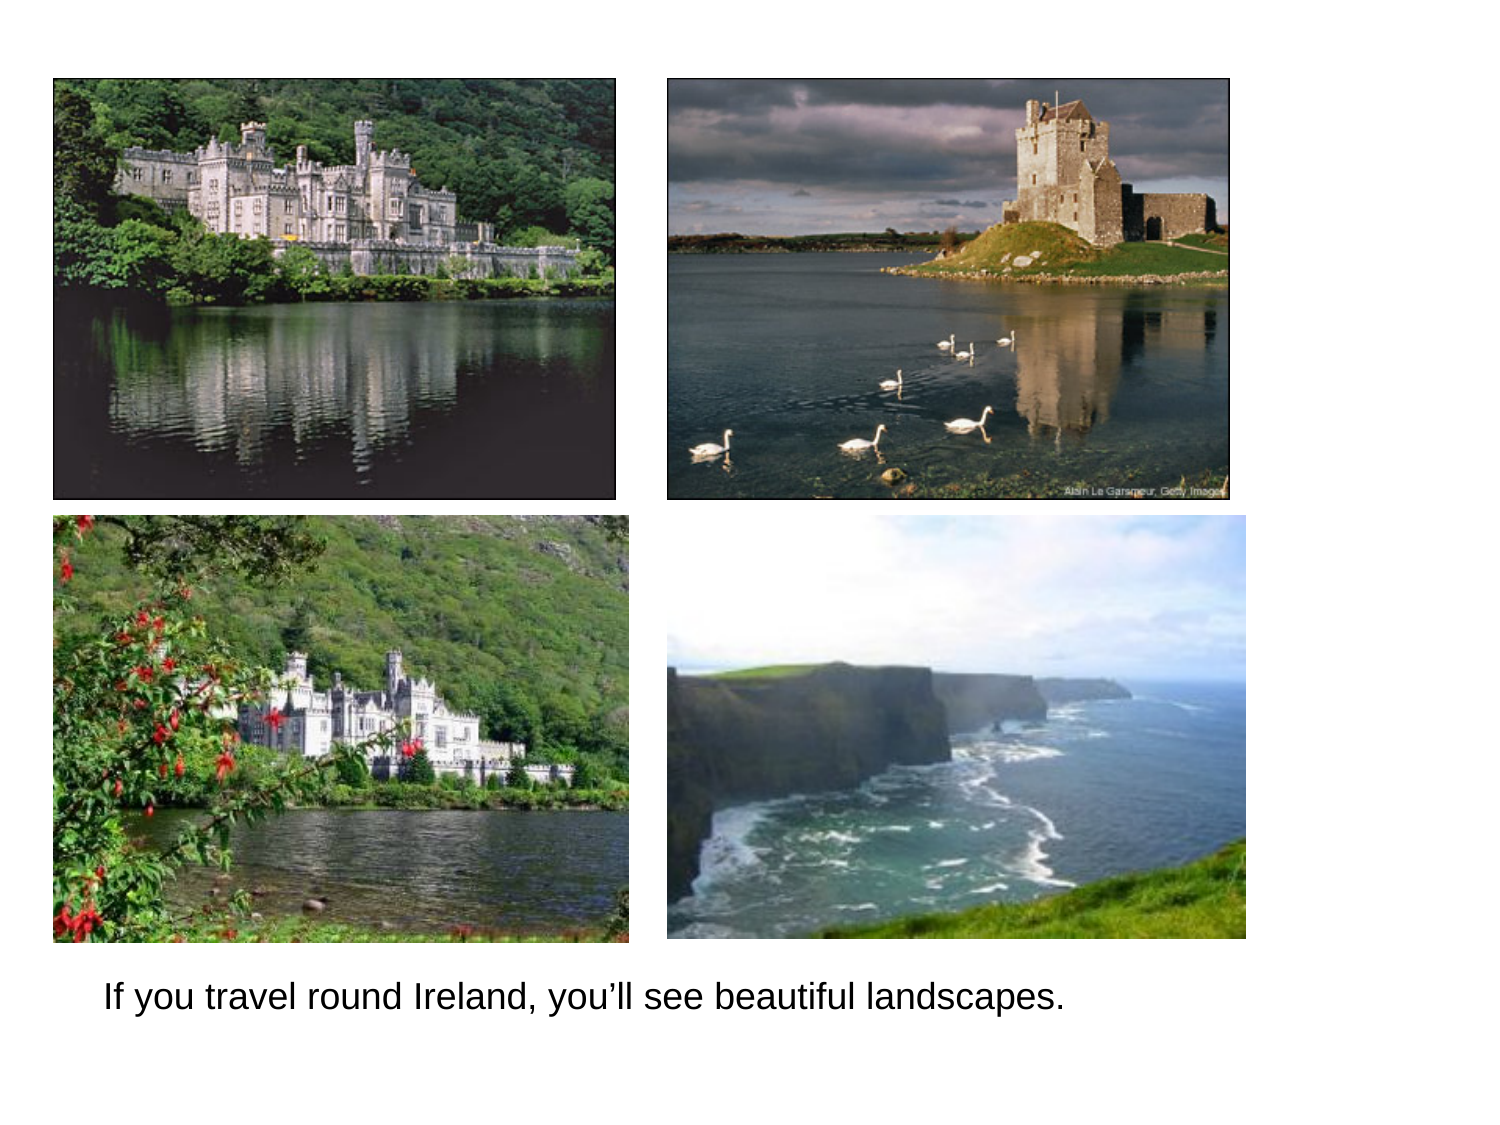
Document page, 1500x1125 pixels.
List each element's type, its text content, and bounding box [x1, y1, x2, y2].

picture [53, 78, 616, 501]
picture [667, 515, 1246, 939]
picture [667, 78, 1230, 501]
text_box If you travel round Ireland, you’ll see beautiful landscapes. [88, 964, 1353, 1025]
picture [53, 515, 629, 943]
